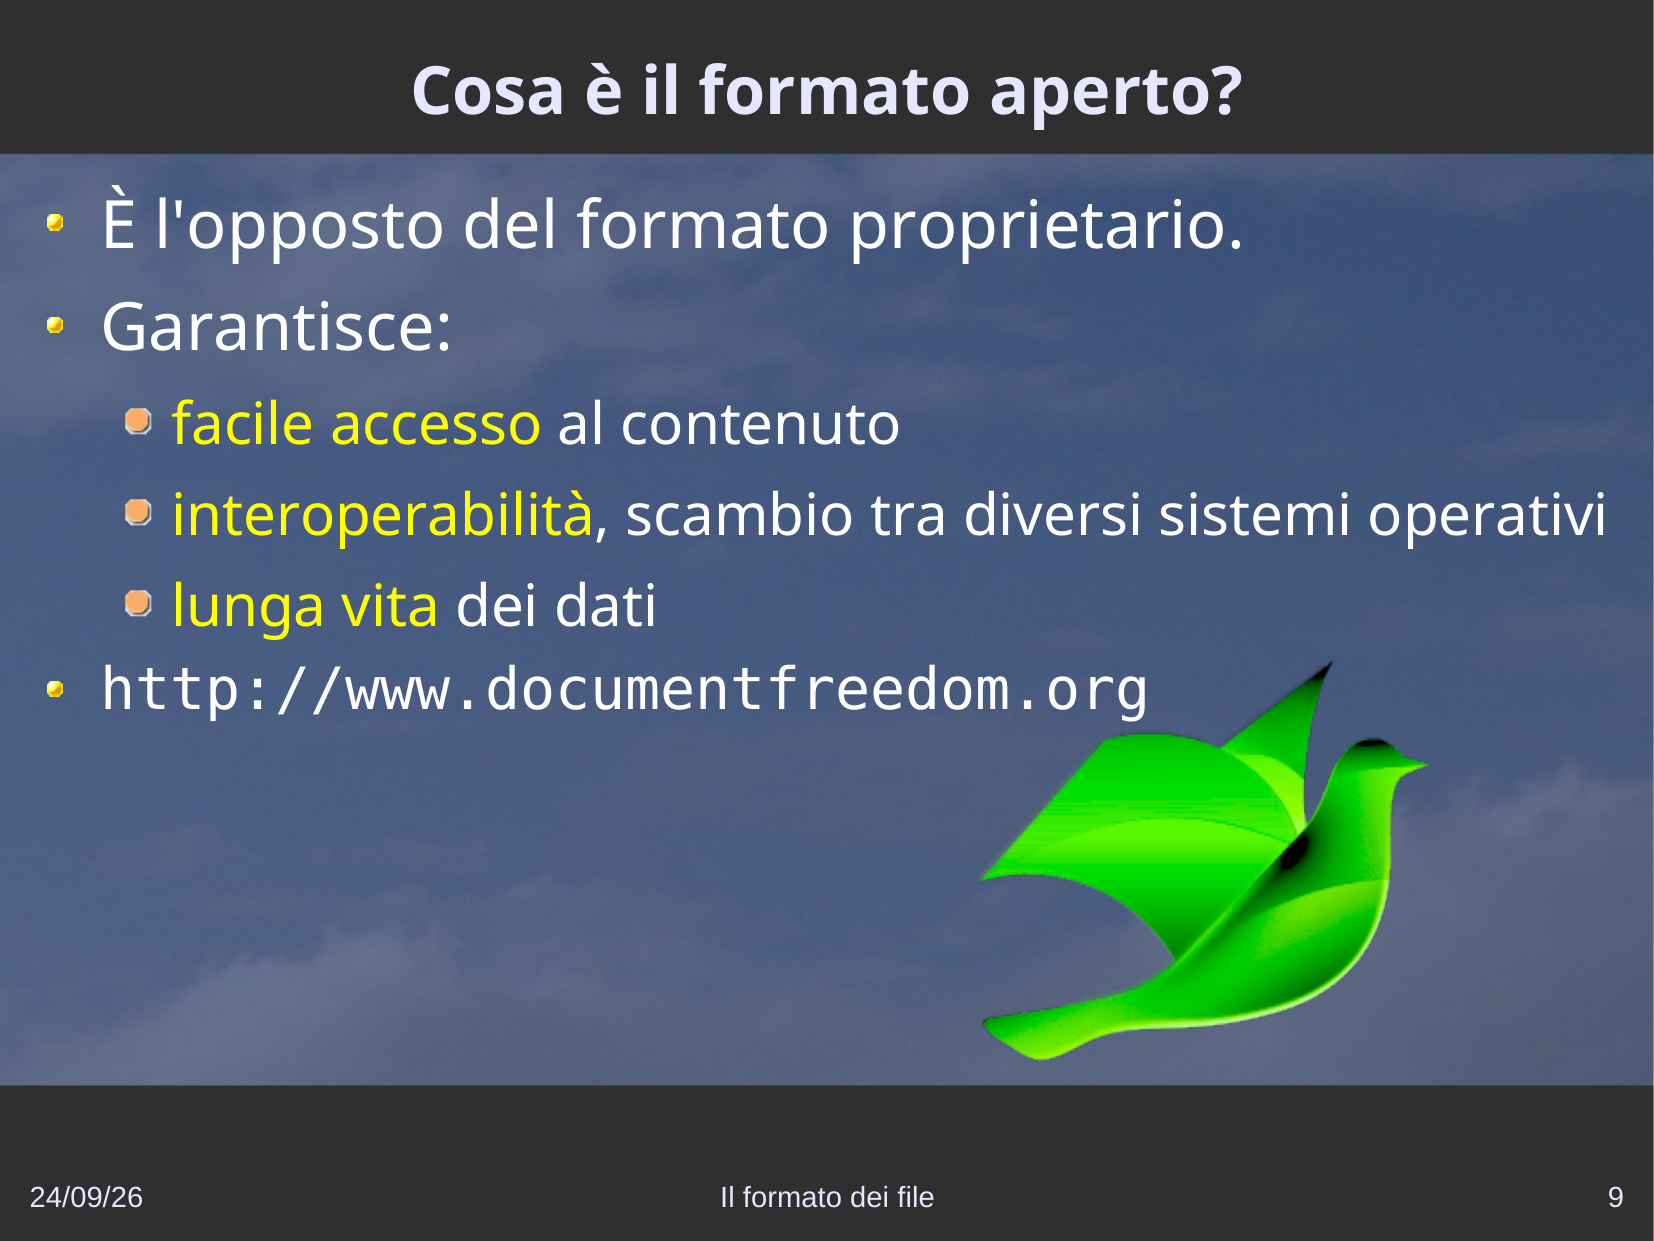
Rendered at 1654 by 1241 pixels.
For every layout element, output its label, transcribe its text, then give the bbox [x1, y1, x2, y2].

title Cosa è il formato aperto? [29, 36, 1625, 141]
list È l'opposto del formato proprietario. Garantisce: facile accesso al contenuto interoperabilità, scambio tra diversi sistemi operativi lunga vita dei dati http://www.documentfreedom.org [29, 177, 1625, 1049]
picture [0, 0, 1654, 1241]
